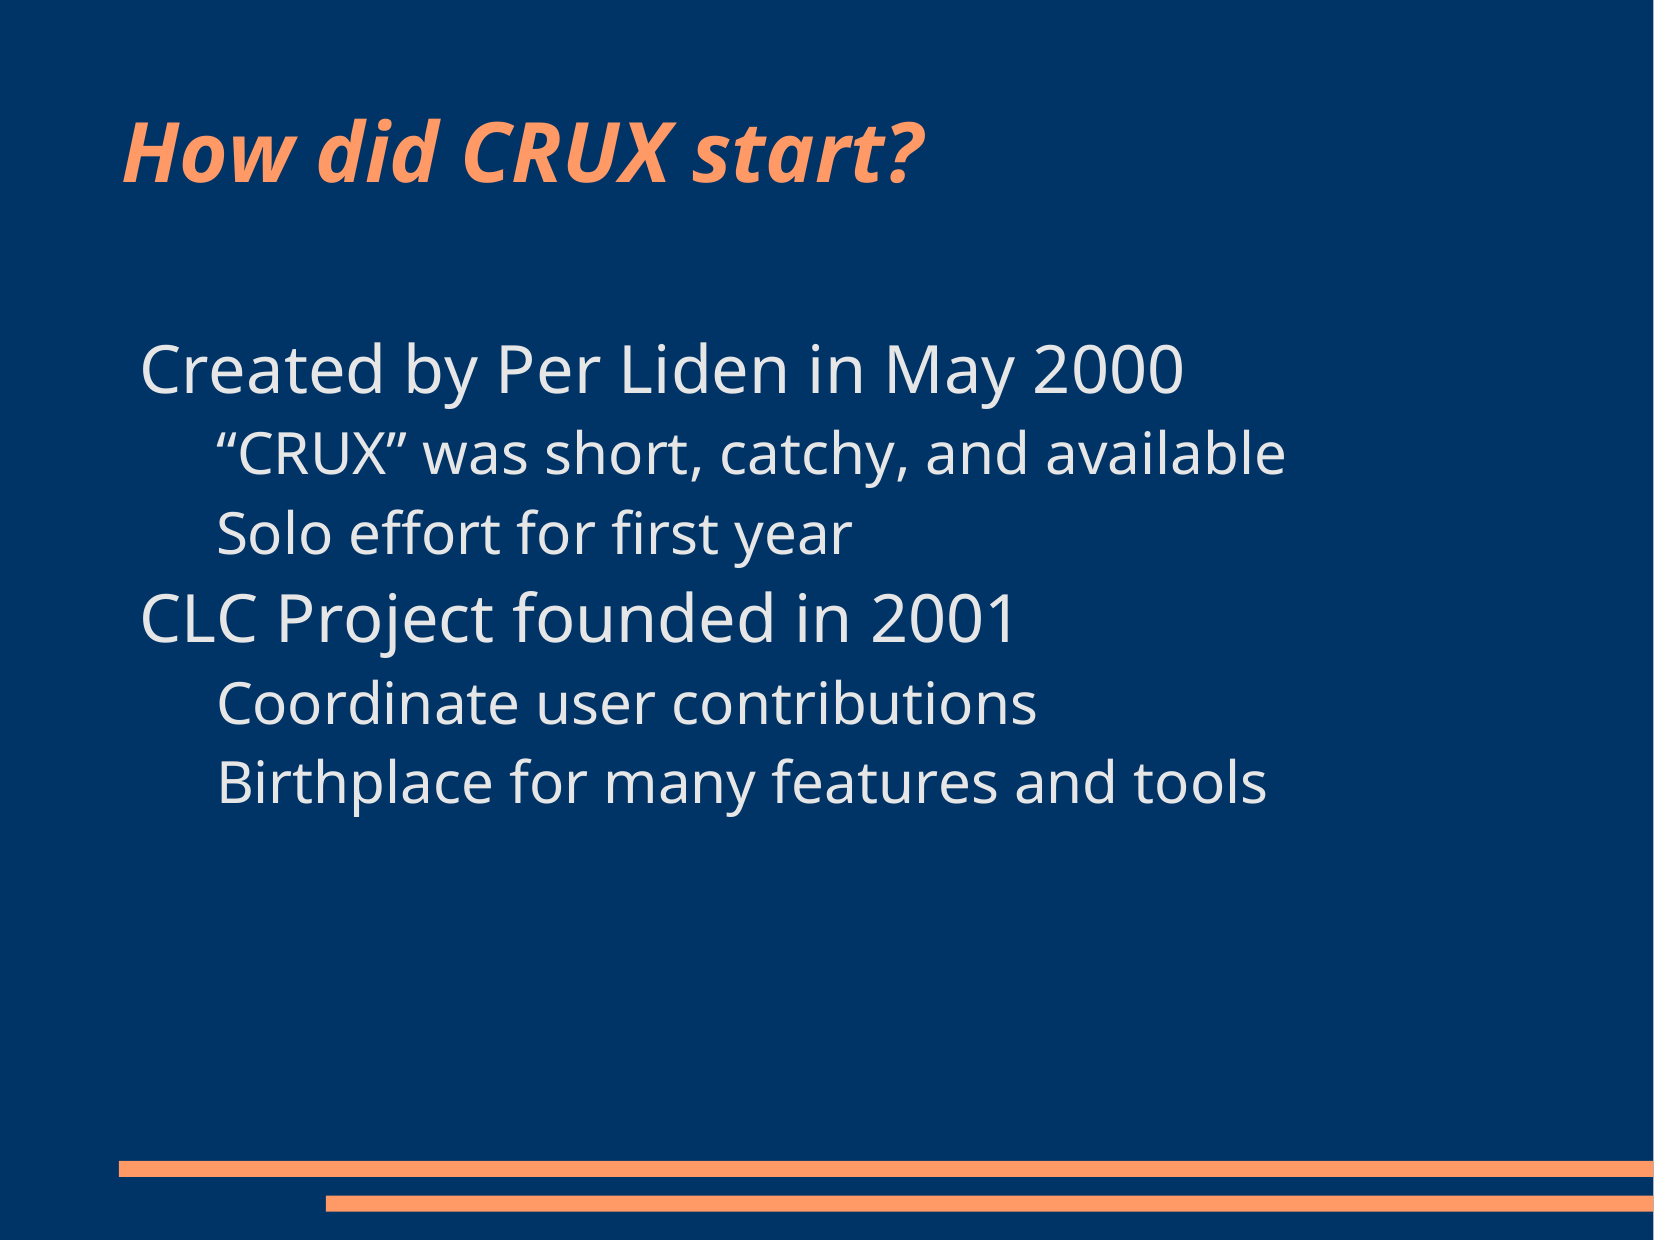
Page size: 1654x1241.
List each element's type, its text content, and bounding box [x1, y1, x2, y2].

title How did CRUX start? [121, 46, 1534, 254]
list Created by Per Liden in May 2000 “CRUX” was short, catchy, and available Solo effort for first year CLC Project founded in 2001 Coordinate user contributions Birthplace for many features and tools [121, 322, 1561, 1133]
